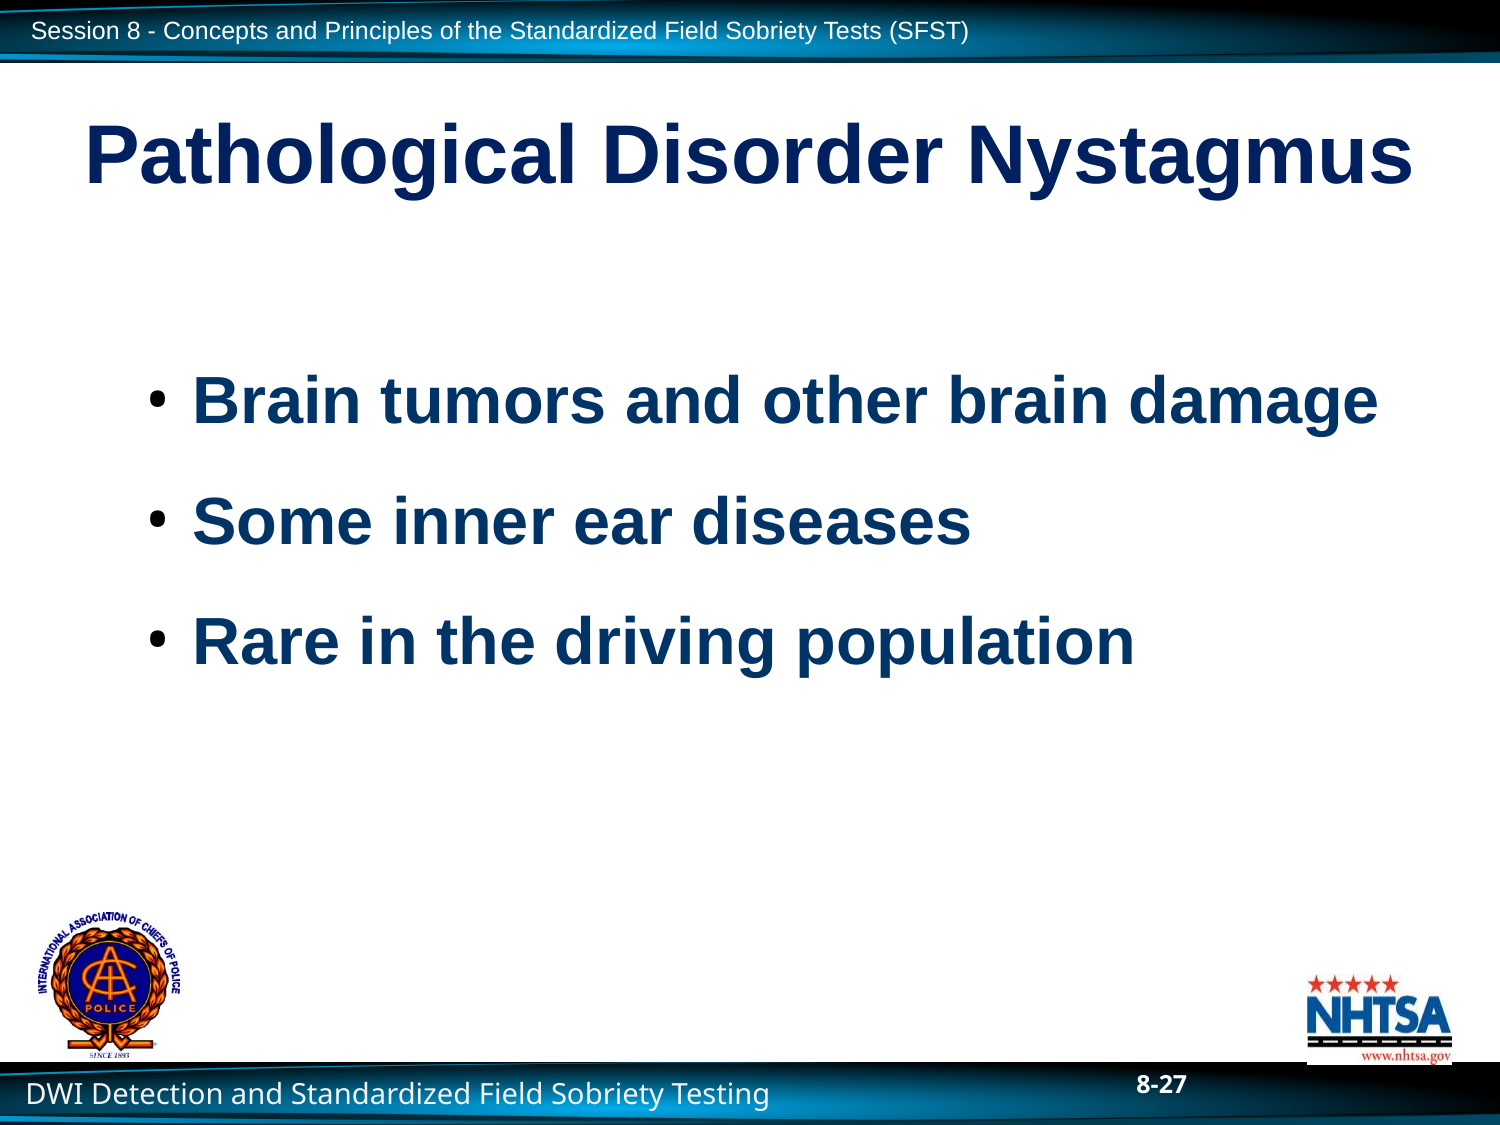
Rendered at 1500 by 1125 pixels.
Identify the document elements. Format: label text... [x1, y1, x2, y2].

slide_number 8-27 [1121, 1055, 1472, 1116]
title Pathological Disorder Nystagmus [50, 87, 1451, 213]
list Brain tumors and other brain damage Some inner ear diseases Rare in the driving population [145, 317, 1418, 787]
